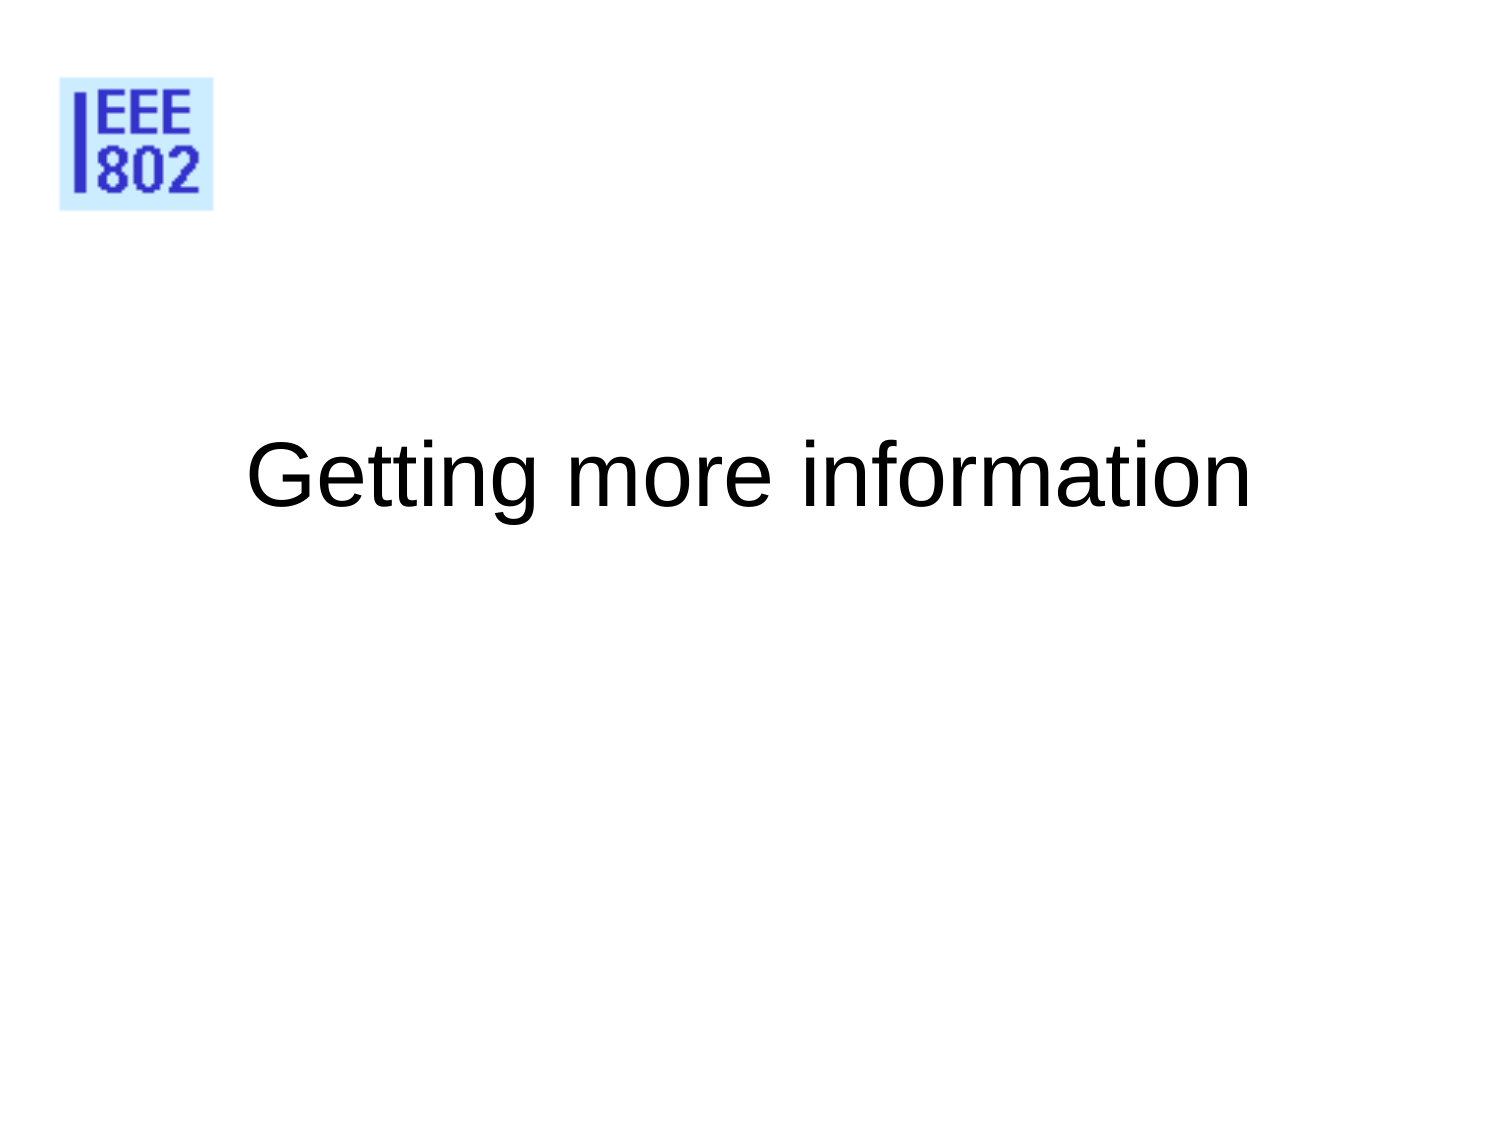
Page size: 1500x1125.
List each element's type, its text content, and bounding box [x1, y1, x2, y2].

text_box Getting more information [113, 349, 1388, 591]
